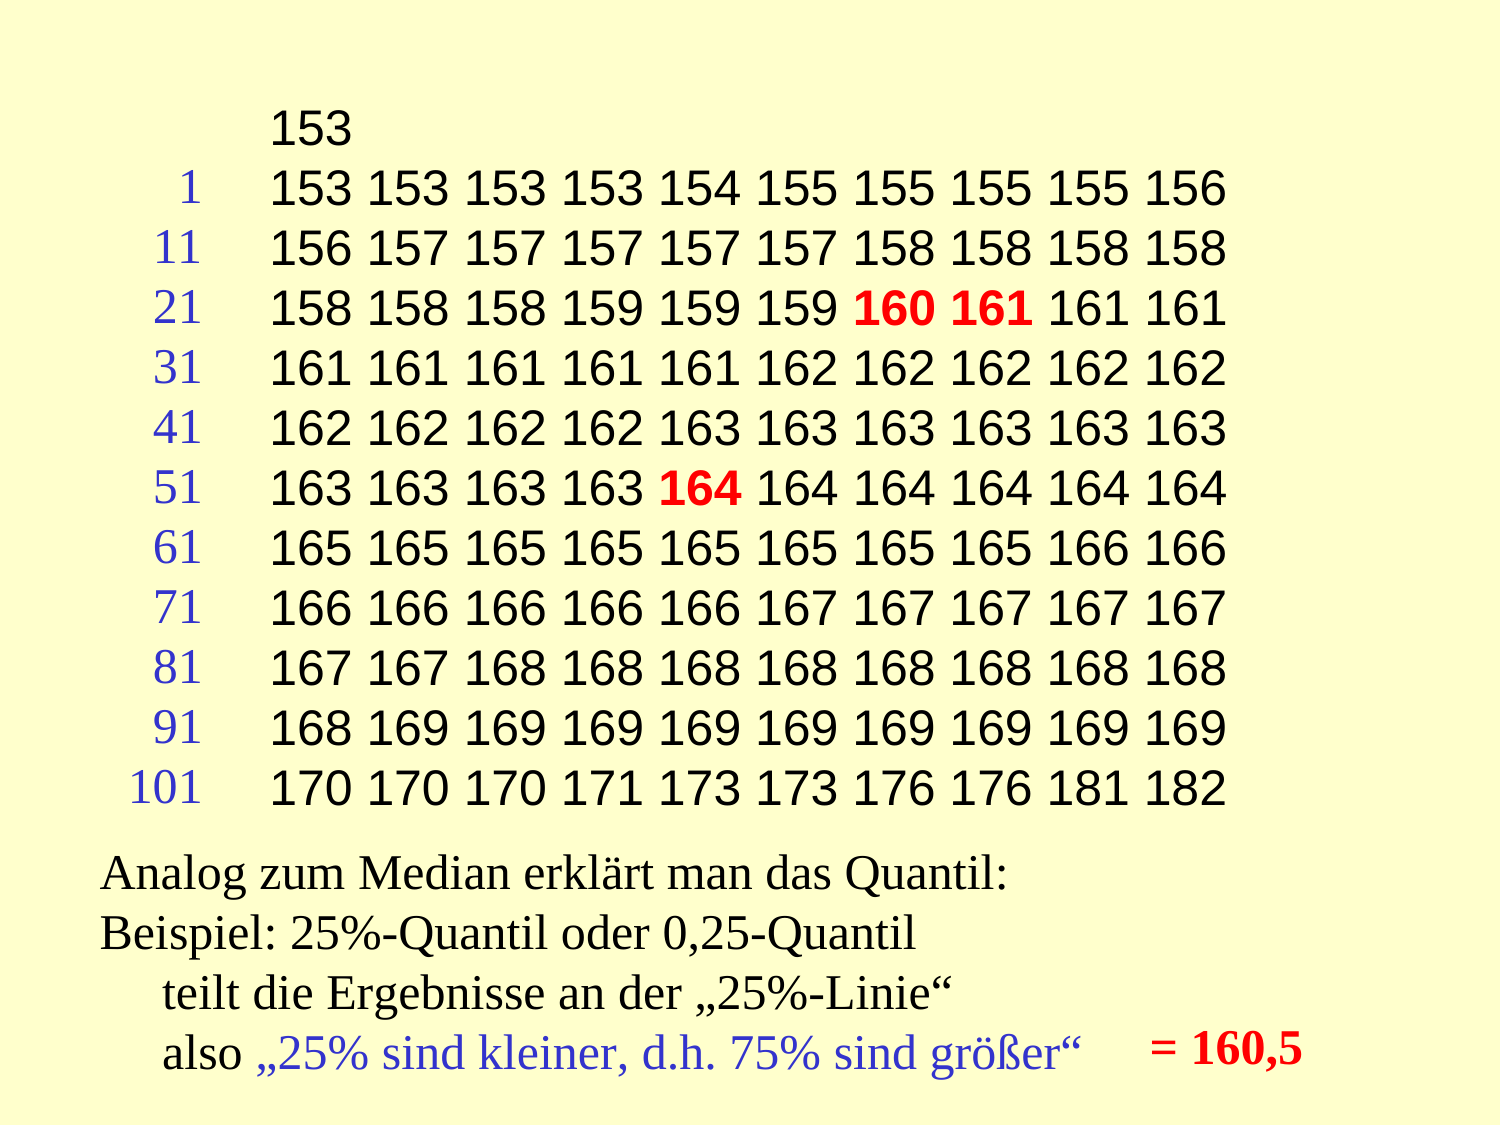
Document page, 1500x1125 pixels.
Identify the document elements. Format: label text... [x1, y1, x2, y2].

text_box 1 11 21 31 41 51 61 71 81 91 101 [113, 145, 218, 821]
text_box = 160,5 [1134, 1006, 1319, 1083]
text_box Analog zum Median erklärt man das Quantil: Beispiel: 25%-Quantil oder 0,25-Quantil teilt die Ergebnisse an der „25%-Linie“ also „25% sind kleiner, d.h. 75% sind größer“ [84, 831, 1098, 1088]
text_box 153 153 153 153 153 154 155 155 155 155 156 156 157 157 157 157 157 158 158 158 158 158 158 158 159 159 159 160 161 161 161 161 161 161 161 161 162 162 162 162 162 162 162 162 162 163 163 163 163 163 163 163 163 163 163 164 164 164 164 164 164 165 165 165 165 165 165 165 165 166 166 166 166 166 166 166 167 167 167 167 167 167 167 168 168 168 168 168 168 168 168 168 169 169 169 169 169 169 169 169 169 170 170 170 171 173 173 176 176 181 182 [254, 87, 1243, 823]
